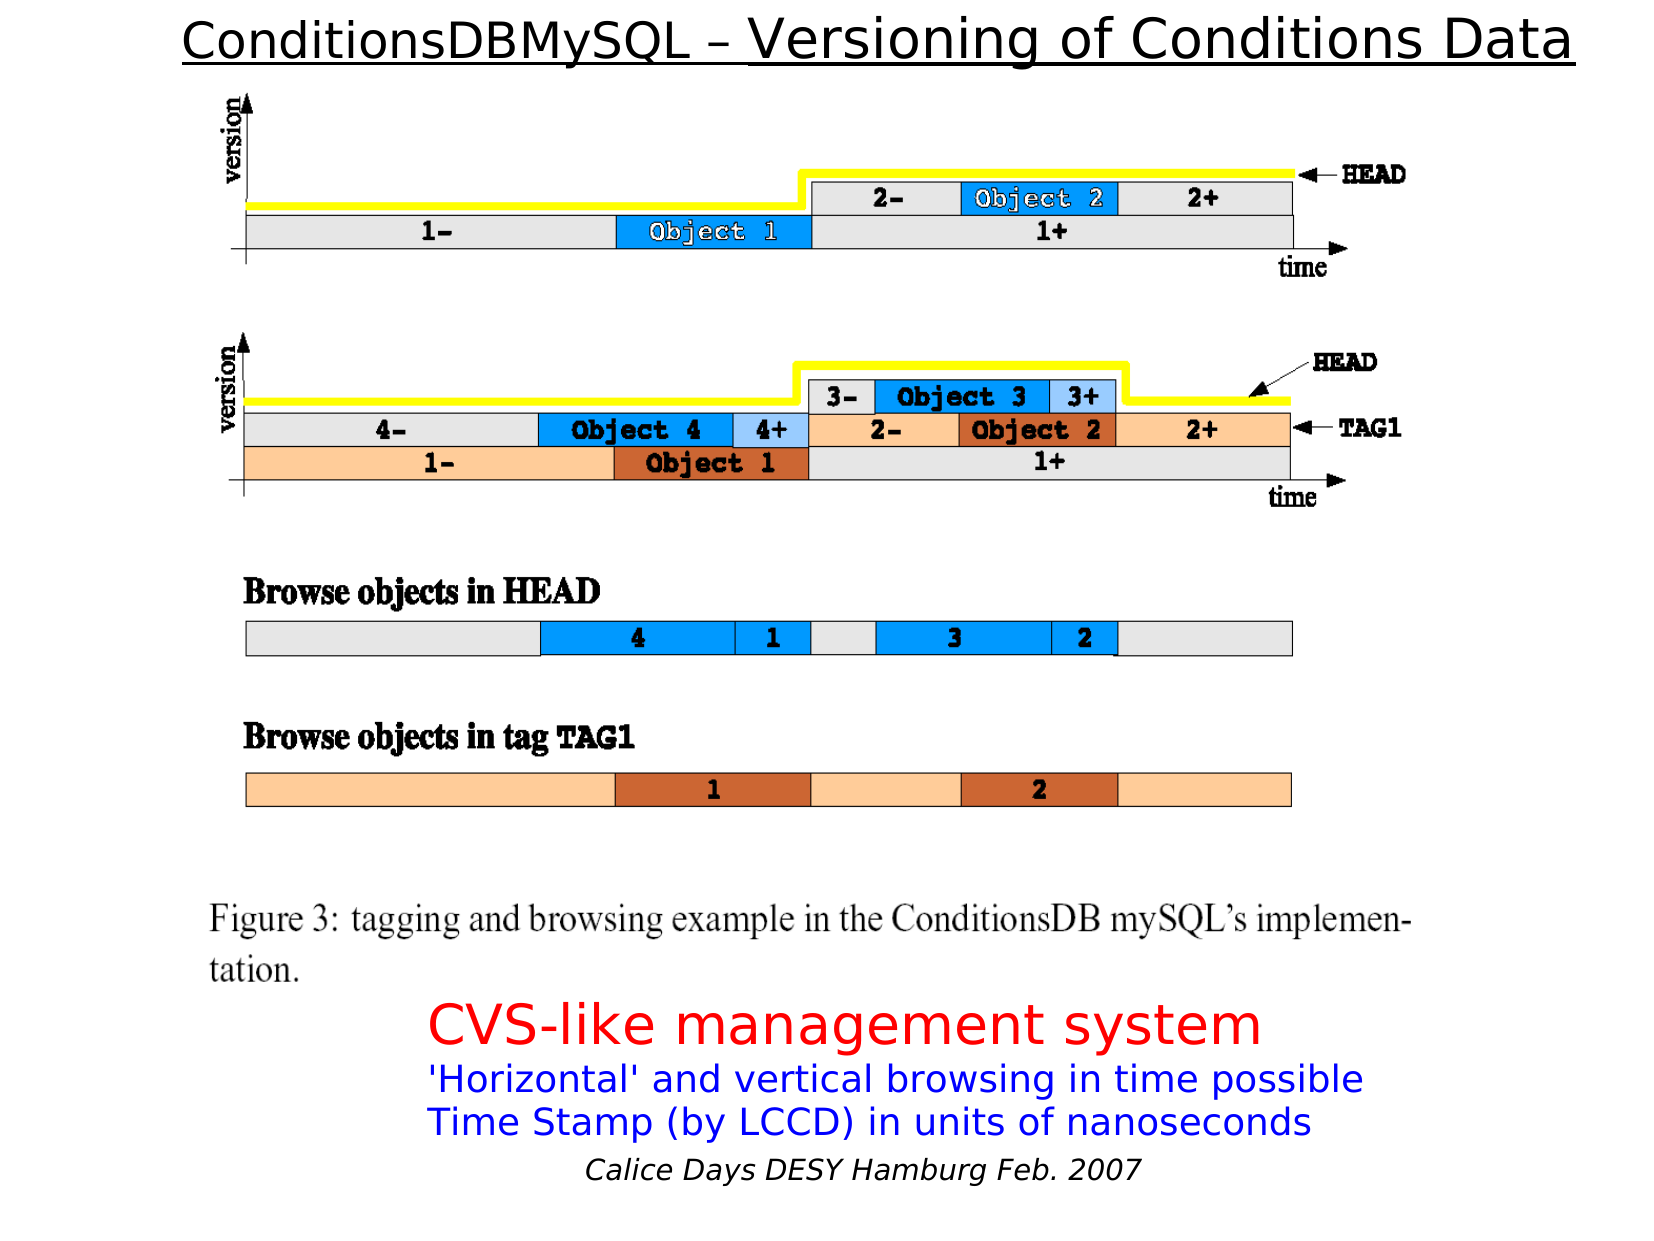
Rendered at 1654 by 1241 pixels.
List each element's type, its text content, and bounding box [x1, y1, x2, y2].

picture [193, 70, 1435, 1029]
text_box ConditionsDBMySQL – Versioning of Conditions Data [167, 0, 1574, 81]
text_box CVS-like management system 'Horizontal' and vertical browsing in time possible Time Stamp (by LCCD) in units of nanoseconds [412, 985, 1360, 1163]
